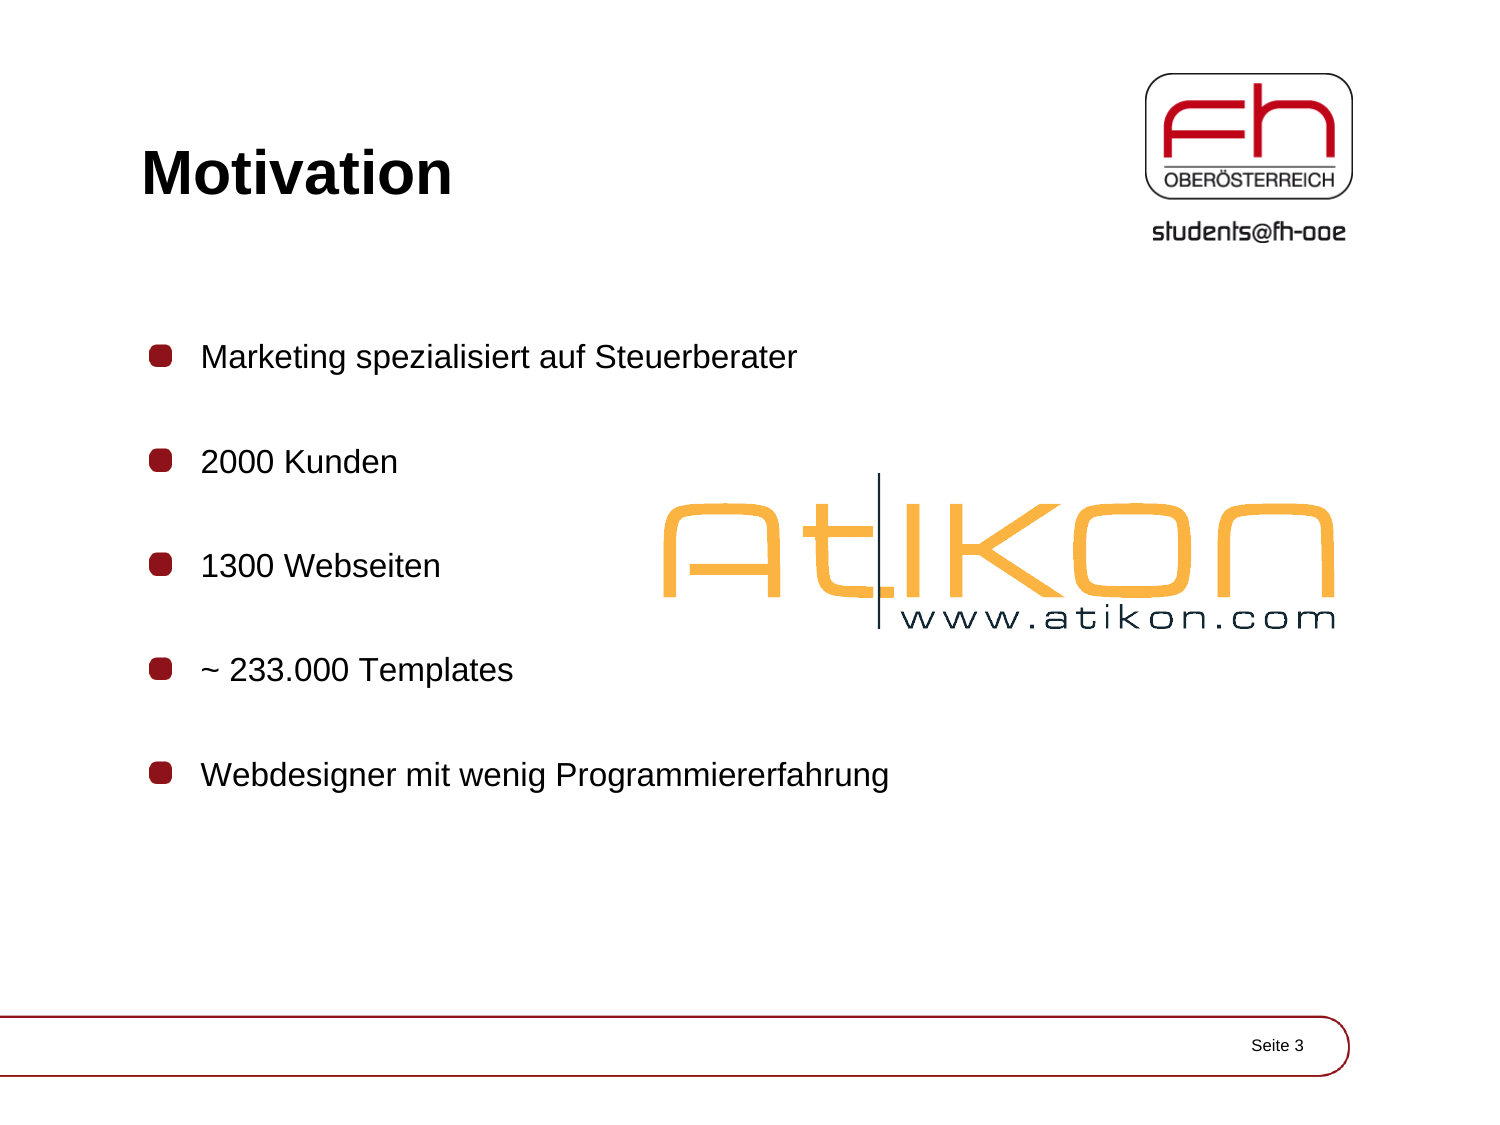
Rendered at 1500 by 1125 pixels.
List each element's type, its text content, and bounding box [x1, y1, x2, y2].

picture [1145, 73, 1353, 243]
picture [660, 472, 1337, 631]
text_box Seite <number> [991, 1027, 1304, 1063]
list Marketing spezialisiert auf Steuerberater 2000 Kunden 1300 Webseiten ~ 233.000 Templates Webdesigner mit wenig Programmiererfahrung [129, 283, 1344, 954]
picture [0, 1012, 1353, 1080]
title Motivation [141, 66, 1108, 208]
